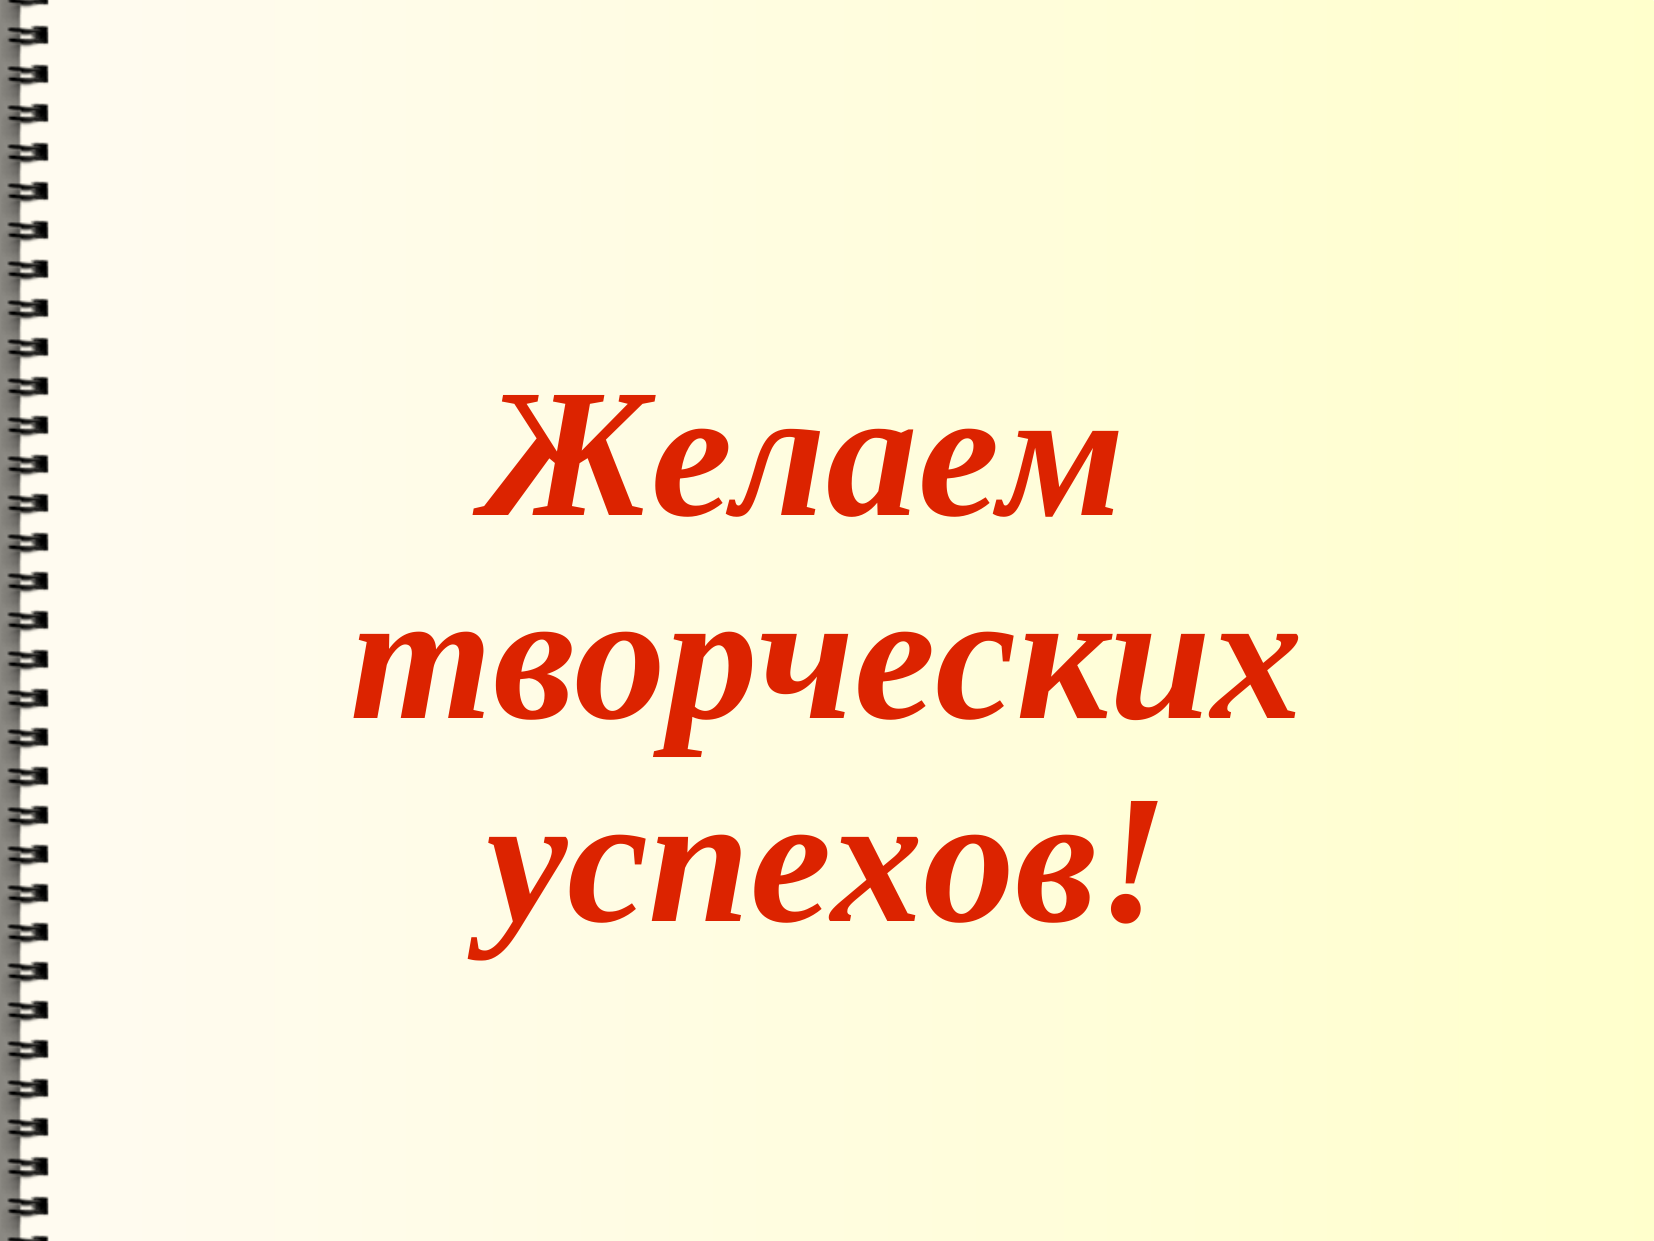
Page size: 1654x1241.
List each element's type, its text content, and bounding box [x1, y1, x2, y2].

subtitle Желаем творческих успехов! [121, 102, 1534, 1212]
picture [0, 0, 1654, 1241]
